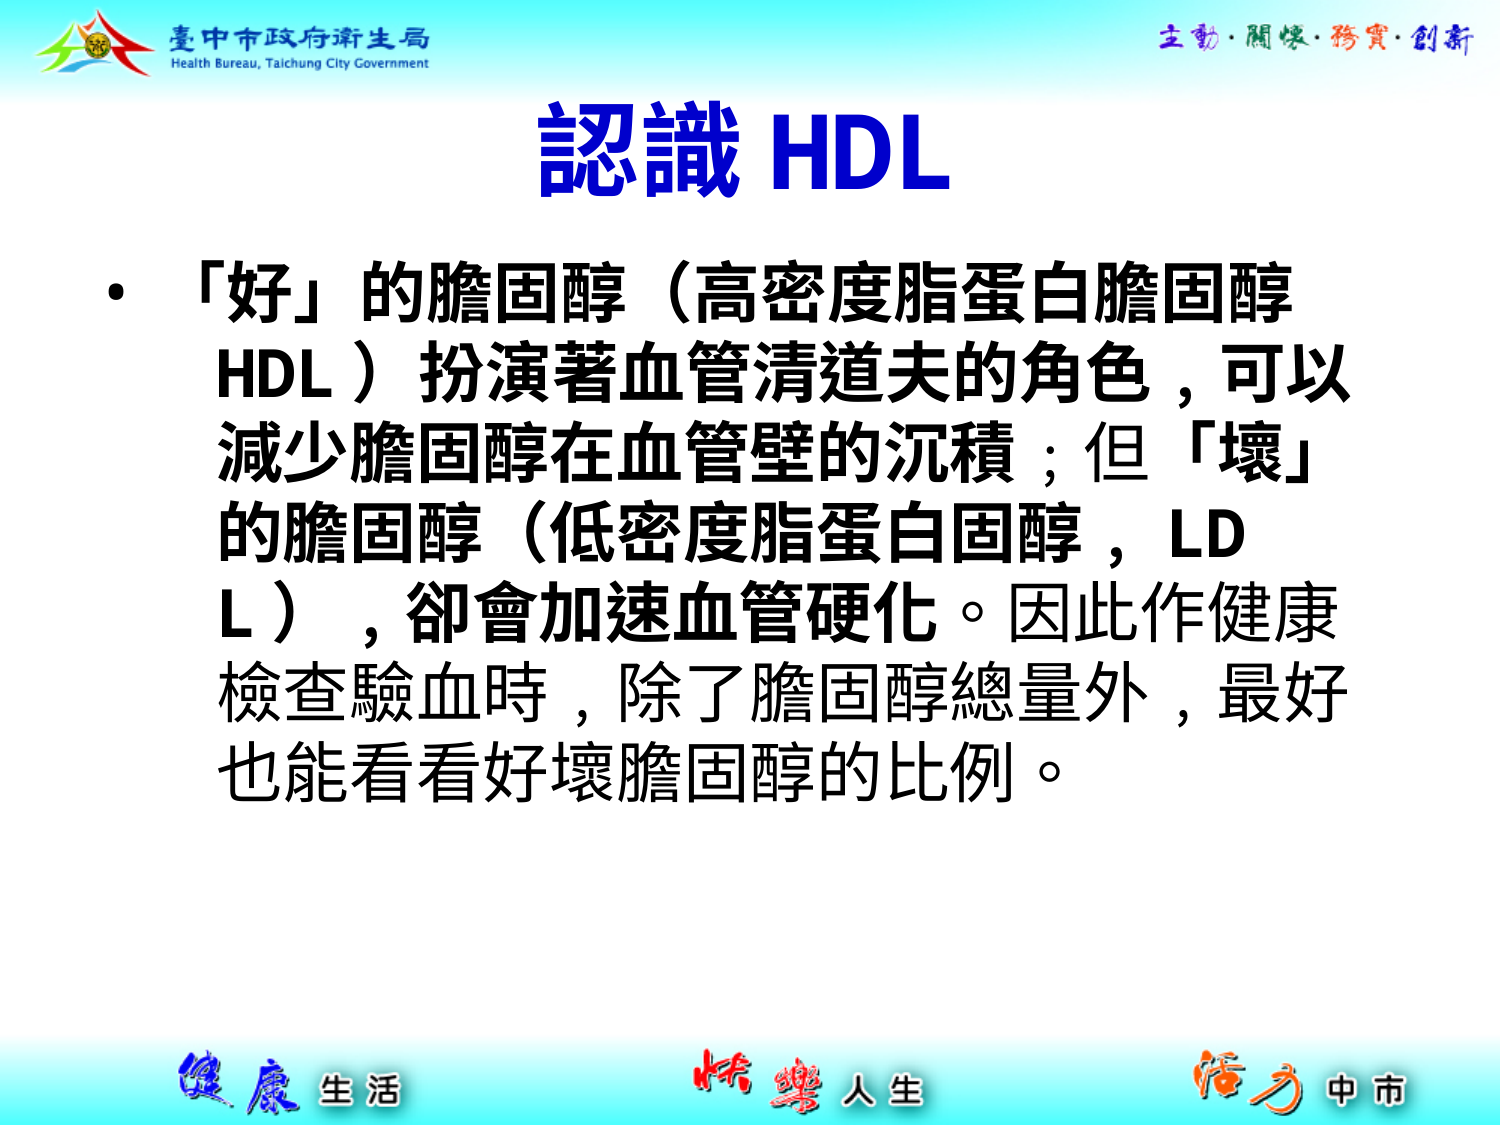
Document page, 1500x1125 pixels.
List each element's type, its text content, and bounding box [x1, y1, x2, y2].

text_box 認識HDL [77, 78, 1416, 218]
text_box 「好」的膽固醇（高密度脂蛋白膽固醇HDL）扮演著血管清道夫的角色﹐可以減少膽固醇在血管壁的沉積﹔但「壞」的膽固醇（低密度脂蛋白固醇﹐LDL）﹐卻會加速血管硬化。因此作健康檢查驗血時﹐除了膽固醇總量外﹐最好也能看看好壞膽固醇的比例。 [88, 243, 1419, 931]
